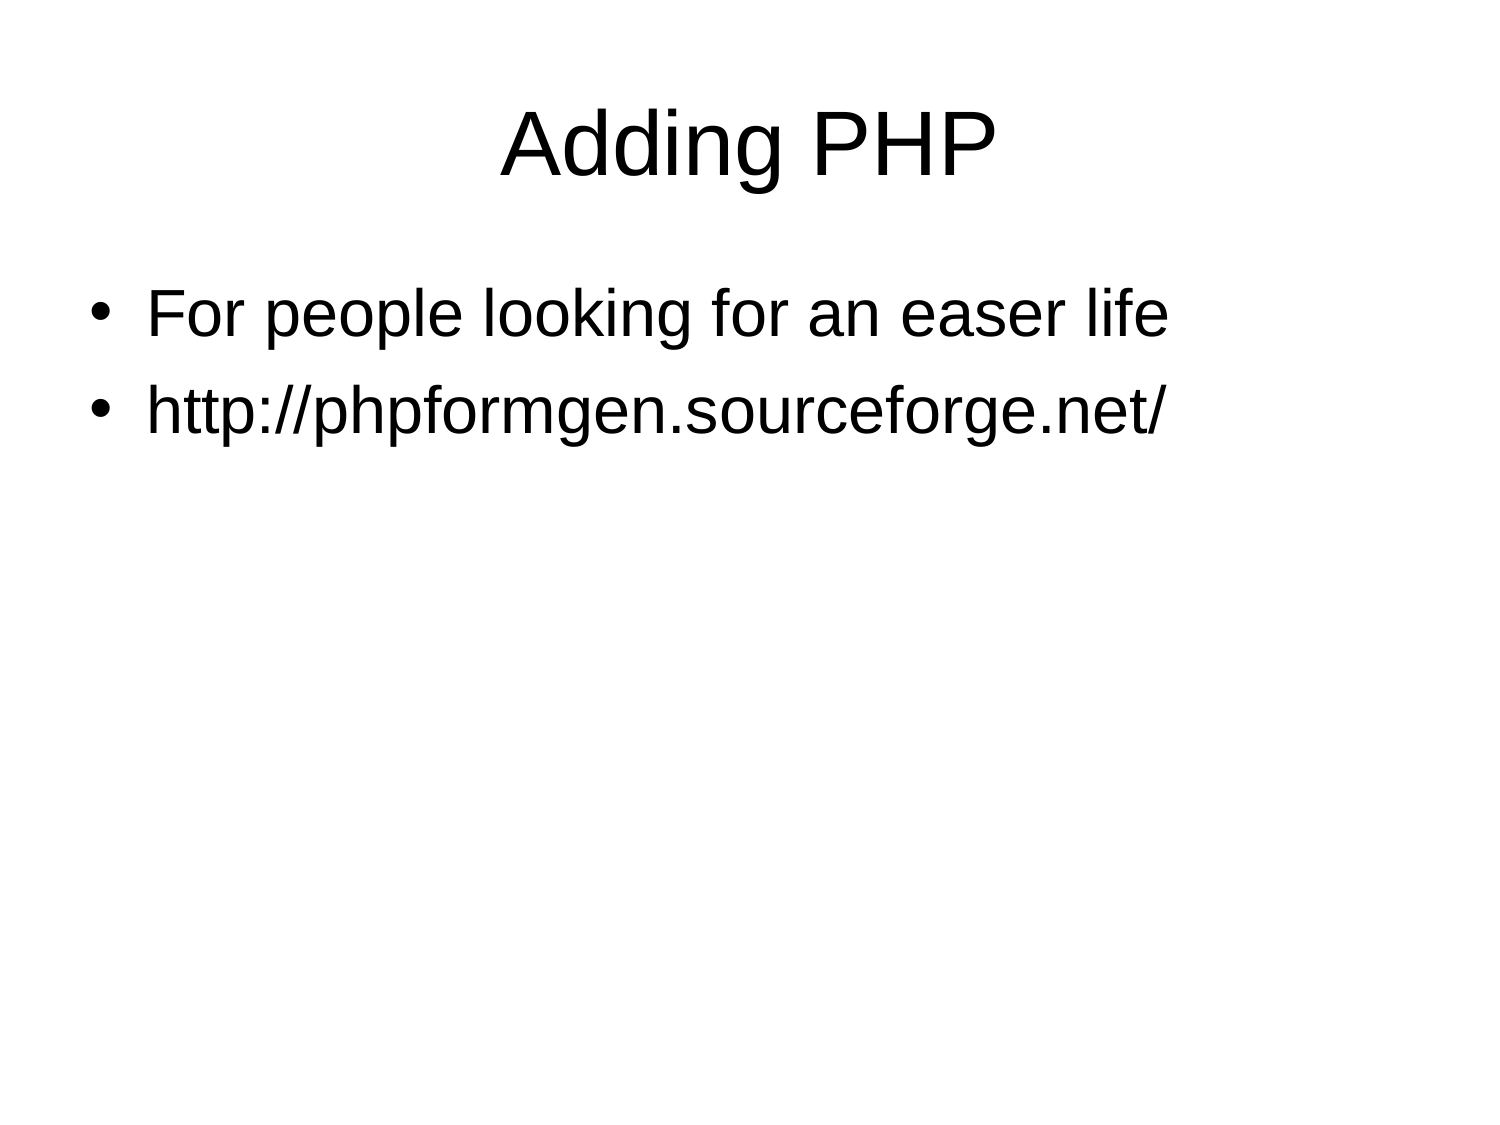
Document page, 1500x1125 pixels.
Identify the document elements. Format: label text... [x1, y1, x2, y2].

title Adding PHP [75, 45, 1426, 233]
list For people looking for an easer life http://phpformgen.sourceforge.net/ [75, 262, 1426, 1005]
